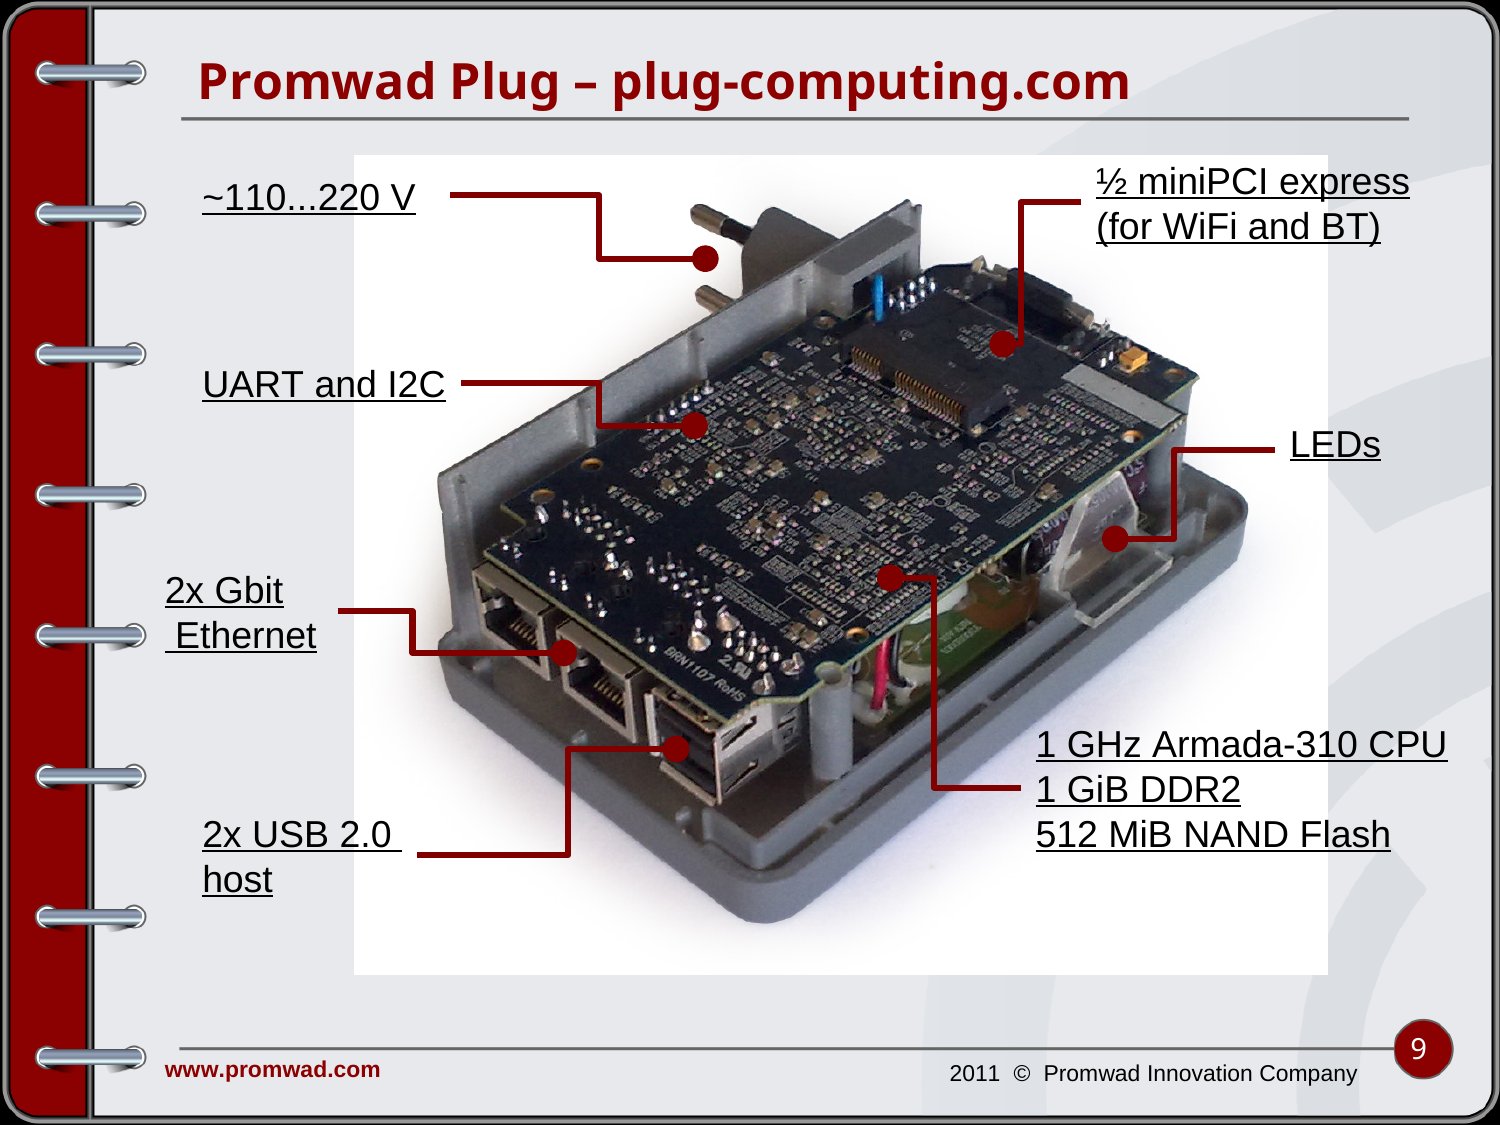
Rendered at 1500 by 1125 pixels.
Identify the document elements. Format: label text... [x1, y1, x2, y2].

text_box 2x Gbit Ethernet [150, 558, 338, 664]
picture [0, 0, 1500, 1125]
text_box Promwad Plug – plug-computing.com [183, 45, 1400, 114]
text_box ½ miniPCI express (for WiFi and BT) [1081, 149, 1426, 255]
text_box 2x USB 2.0 host [187, 802, 417, 908]
text_box www.promwad.com [150, 1046, 405, 1090]
text_box UART and I2C [187, 352, 461, 413]
text_box 1 GHz Armada-310 CPU 1 GiB DDR2 512 MiB NAND Flash [1020, 712, 1463, 863]
text_box 2011 © Promwad Innovation Company [634, 1051, 1373, 1095]
text_box ~110...220 V [187, 165, 451, 226]
text_box LEDs [1275, 412, 1426, 488]
text_box <number> [1332, 1023, 1500, 1079]
